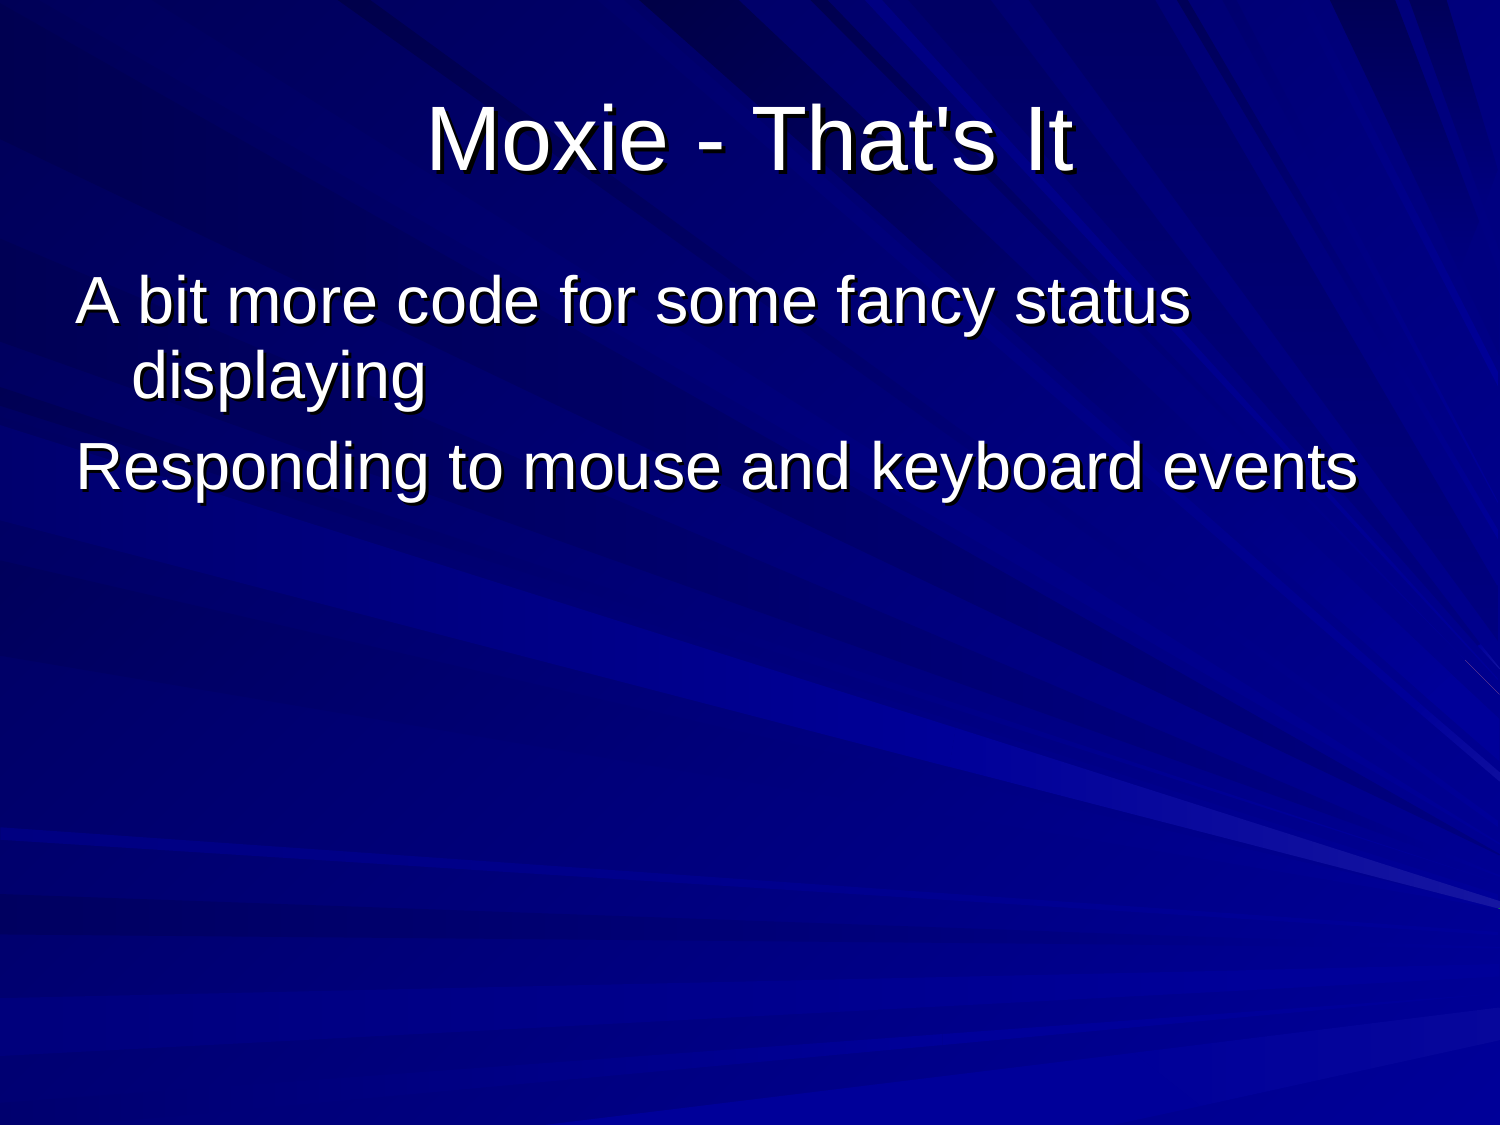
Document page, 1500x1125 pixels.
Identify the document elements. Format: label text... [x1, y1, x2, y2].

title Moxie - That's It [75, 51, 1425, 226]
list A bit more code for some fancy status displaying Responding to mouse and keyboard events [75, 263, 1425, 993]
